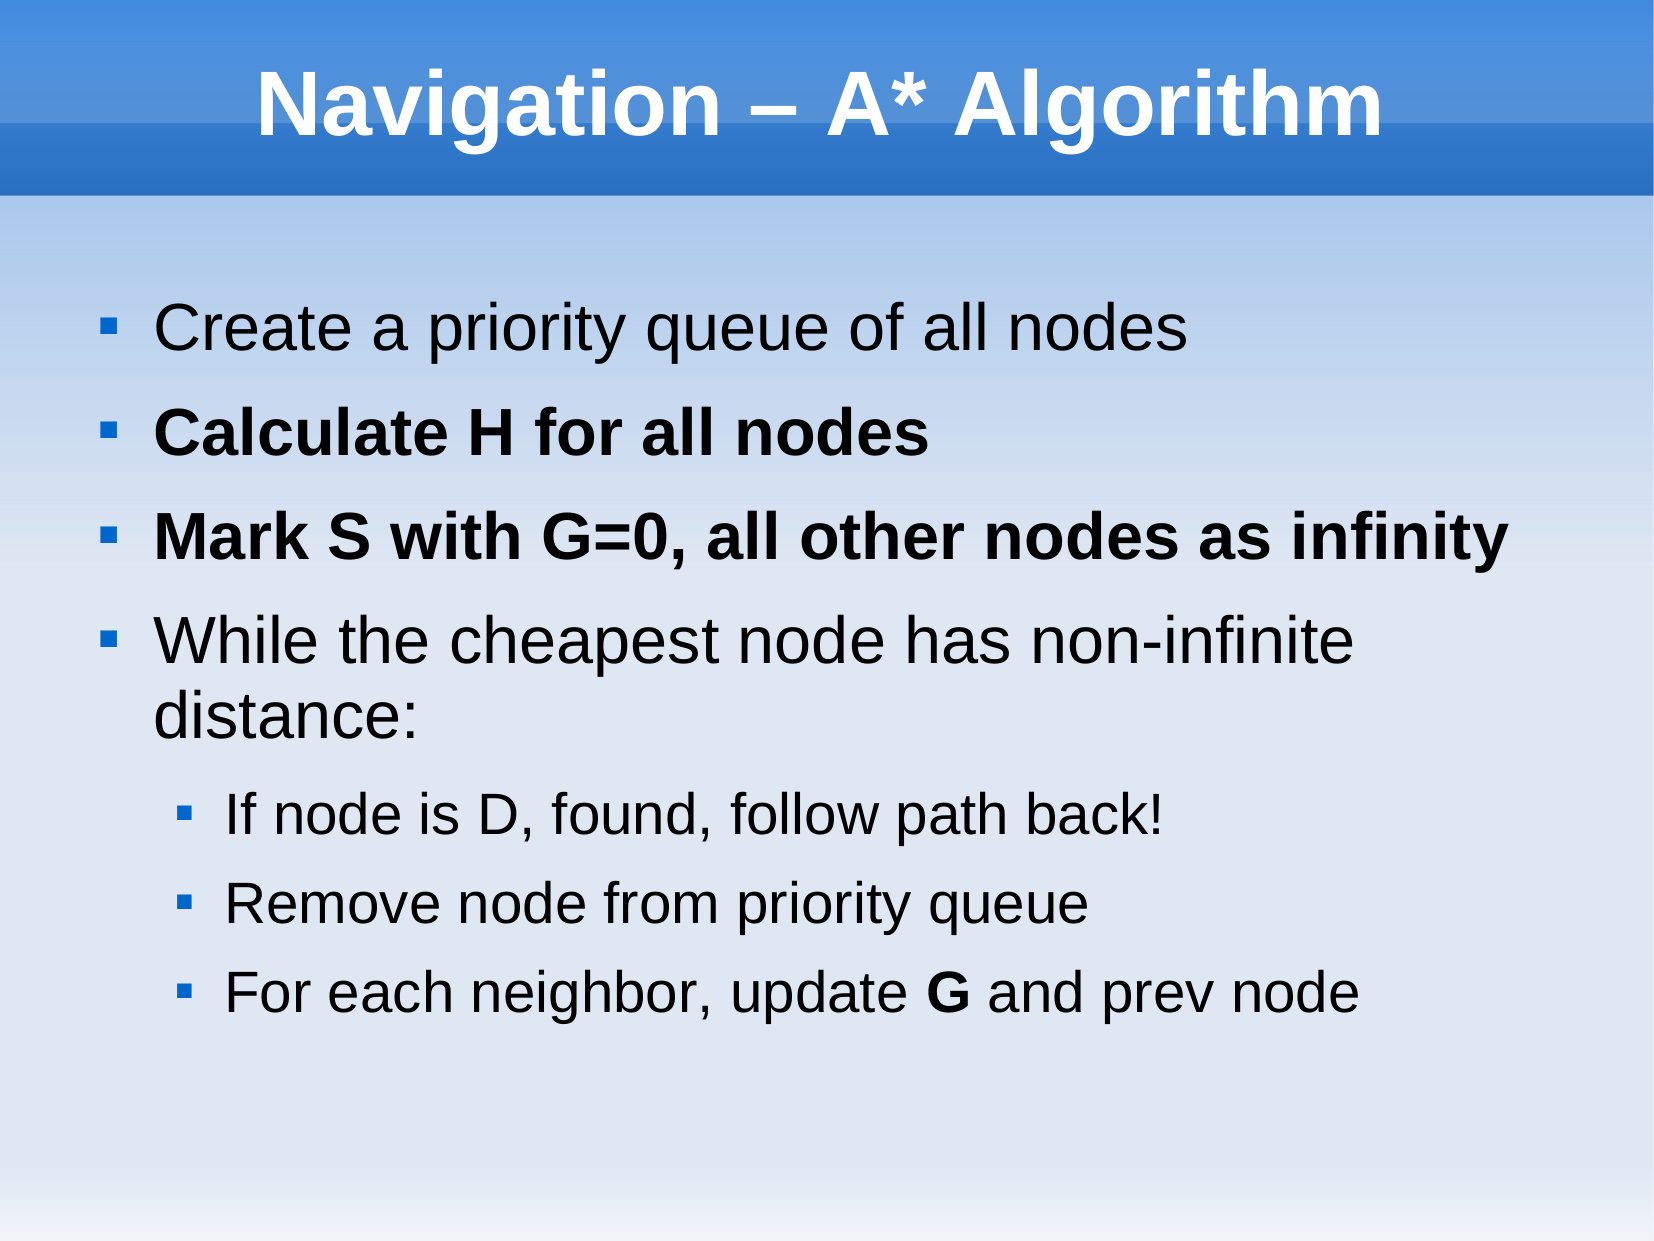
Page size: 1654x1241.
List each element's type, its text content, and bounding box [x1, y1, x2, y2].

list Create a priority queue of all nodes Calculate H for all nodes Mark S with G=0, all other nodes as infinity While the cheapest node has non-infinite distance: If node is D, found, follow path back! Remove node from priority queue For each neighbor, update G and prev node [82, 290, 1571, 1109]
title Navigation – A* Algorithm [76, 0, 1565, 208]
picture [0, 0, 1654, 1241]
